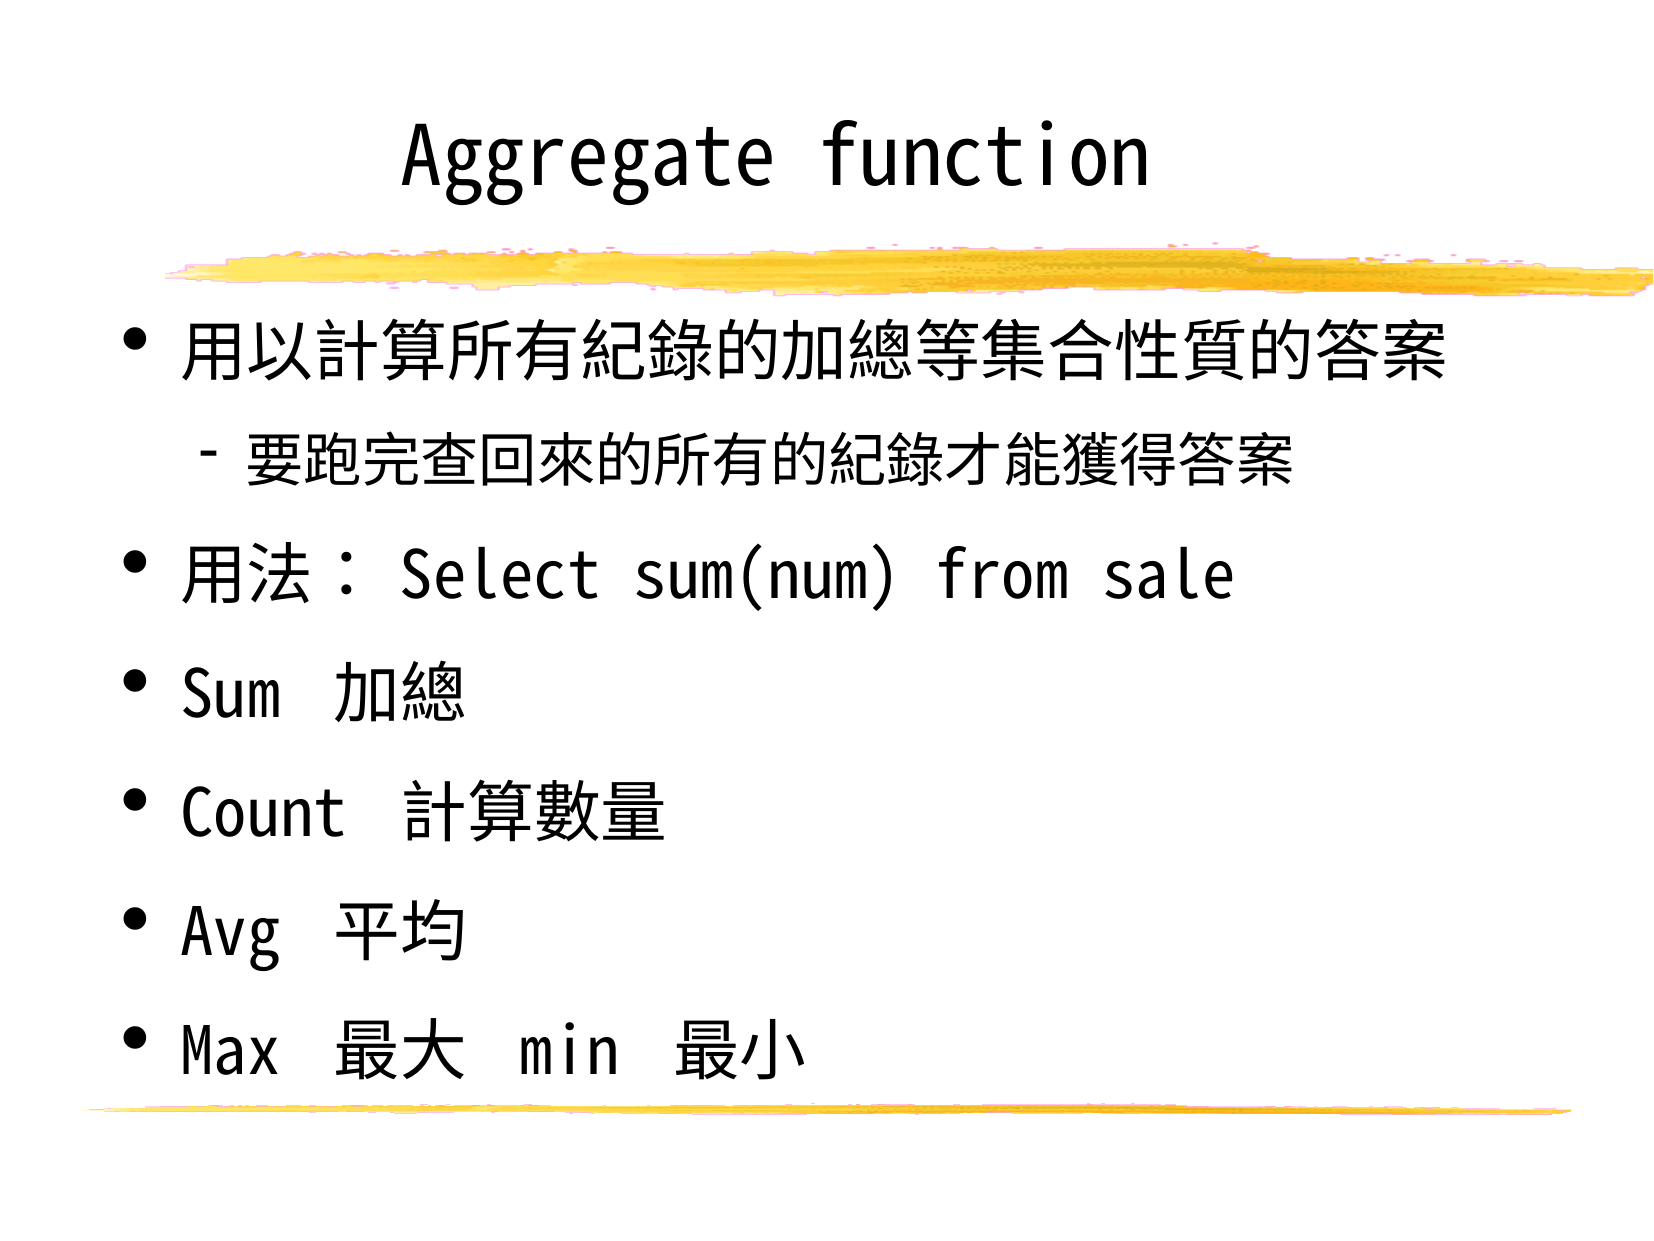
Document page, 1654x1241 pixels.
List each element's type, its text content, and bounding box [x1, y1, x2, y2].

picture [82, 1102, 1571, 1117]
picture [165, 237, 1654, 308]
title Aggregate function [73, 39, 1479, 249]
list 用以計算所有紀錄的加總等集合性質的答案 要跑完查回來的所有的紀錄才能獲得答案 用法：Select sum(num) from sale Sum 加總 Count 計算數量 Avg 平均 Max 最大 min 最小 [124, 290, 1530, 1061]
